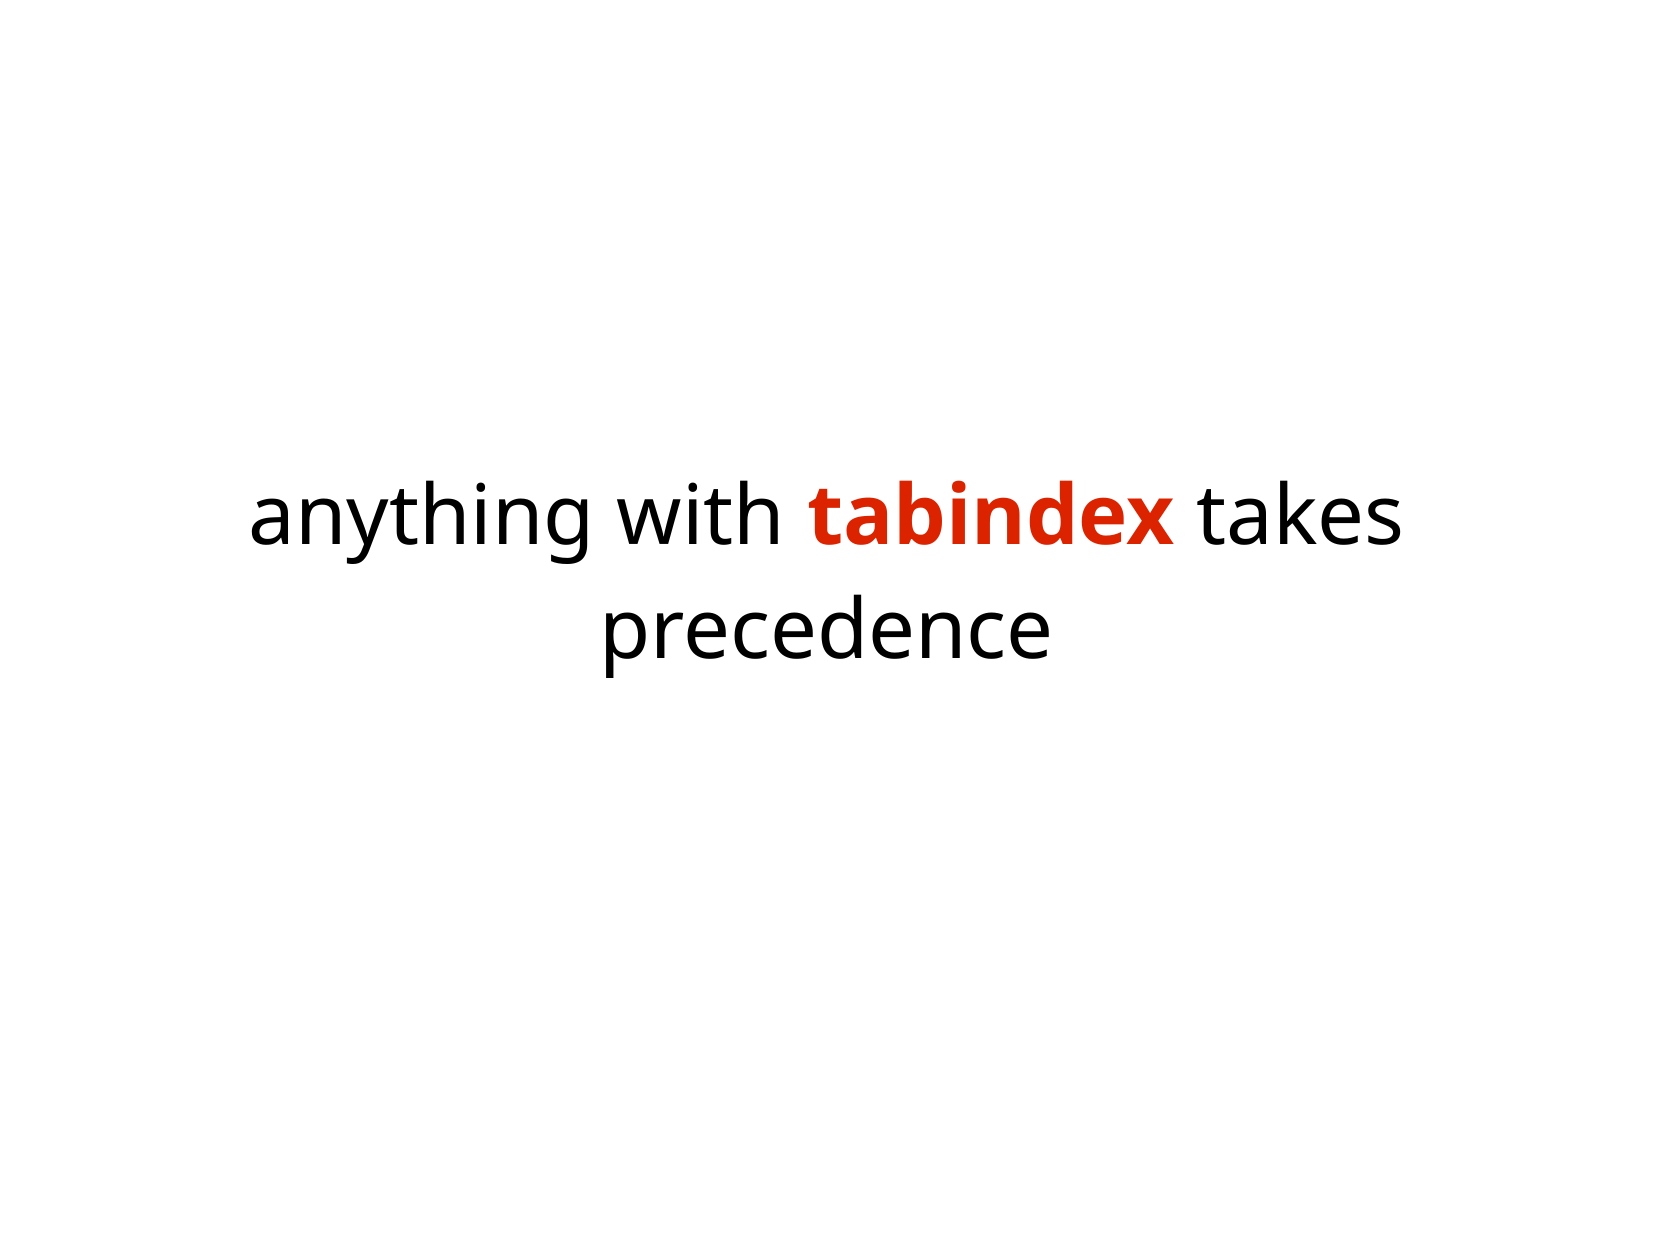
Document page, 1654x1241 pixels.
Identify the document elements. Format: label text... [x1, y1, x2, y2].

subtitle anything with tabindex takes precedence [82, 118, 1571, 1021]
